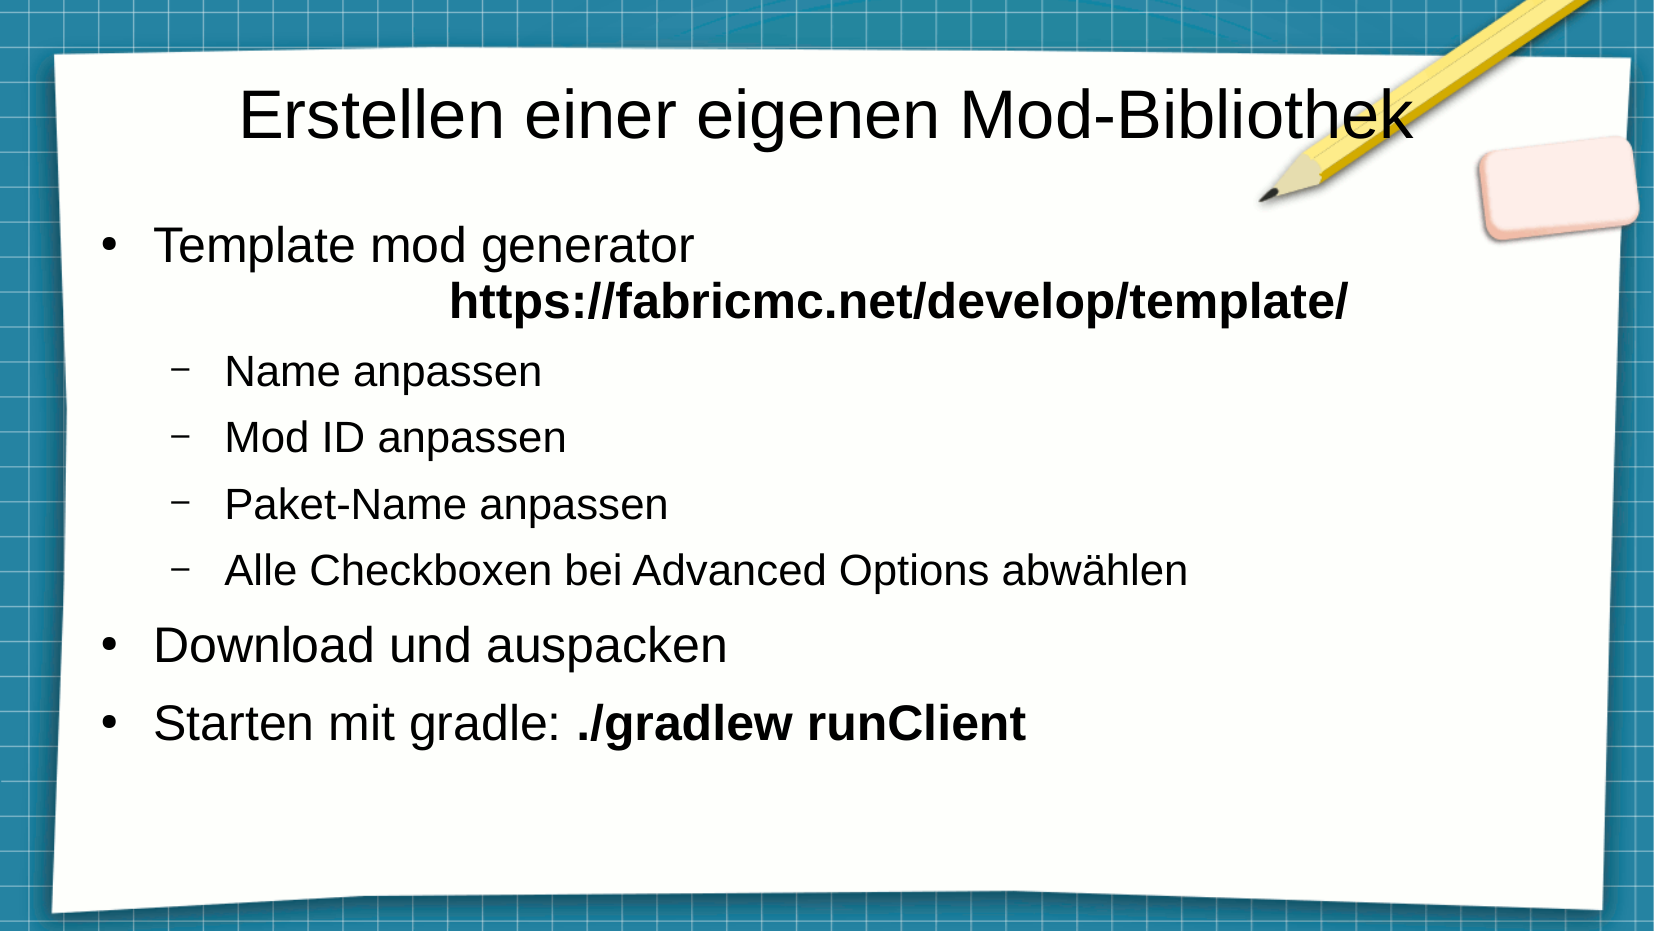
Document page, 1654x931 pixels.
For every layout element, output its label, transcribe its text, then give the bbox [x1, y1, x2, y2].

title Erstellen einer eigenen Mod-Bibliothek [82, 37, 1571, 193]
list Template mod generator https://fabricmc.net/develop/template/ Name anpassen Mod ID anpassen Paket-Name anpassen Alle Checkboxen bei Advanced Options abwählen Download und auspacken Starten mit gradle: ./gradlew runClient [82, 217, 1571, 758]
picture [0, 0, 1654, 931]
